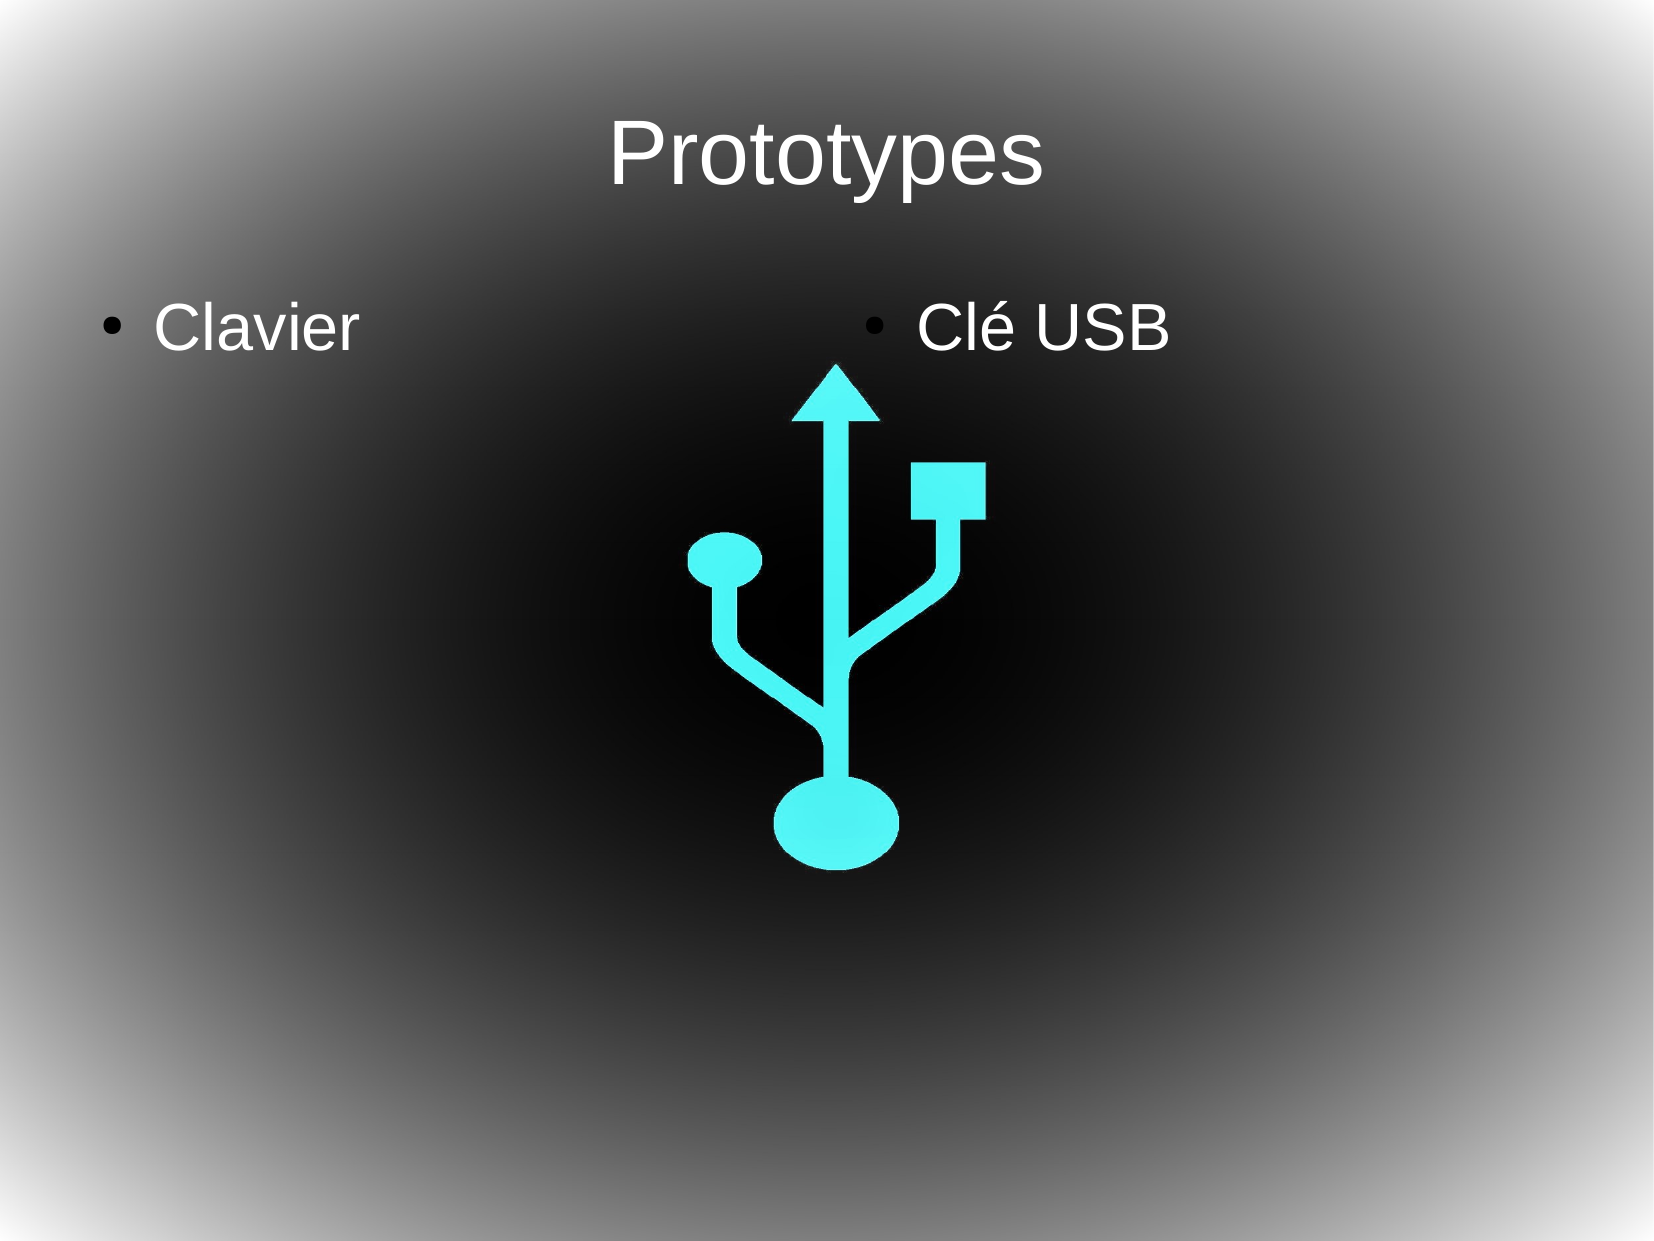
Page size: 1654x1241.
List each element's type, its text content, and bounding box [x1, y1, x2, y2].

list Clé USB [845, 290, 1572, 1010]
picture [0, 0, 1654, 1241]
list Clavier [82, 290, 809, 1010]
title Prototypes [82, 49, 1571, 257]
